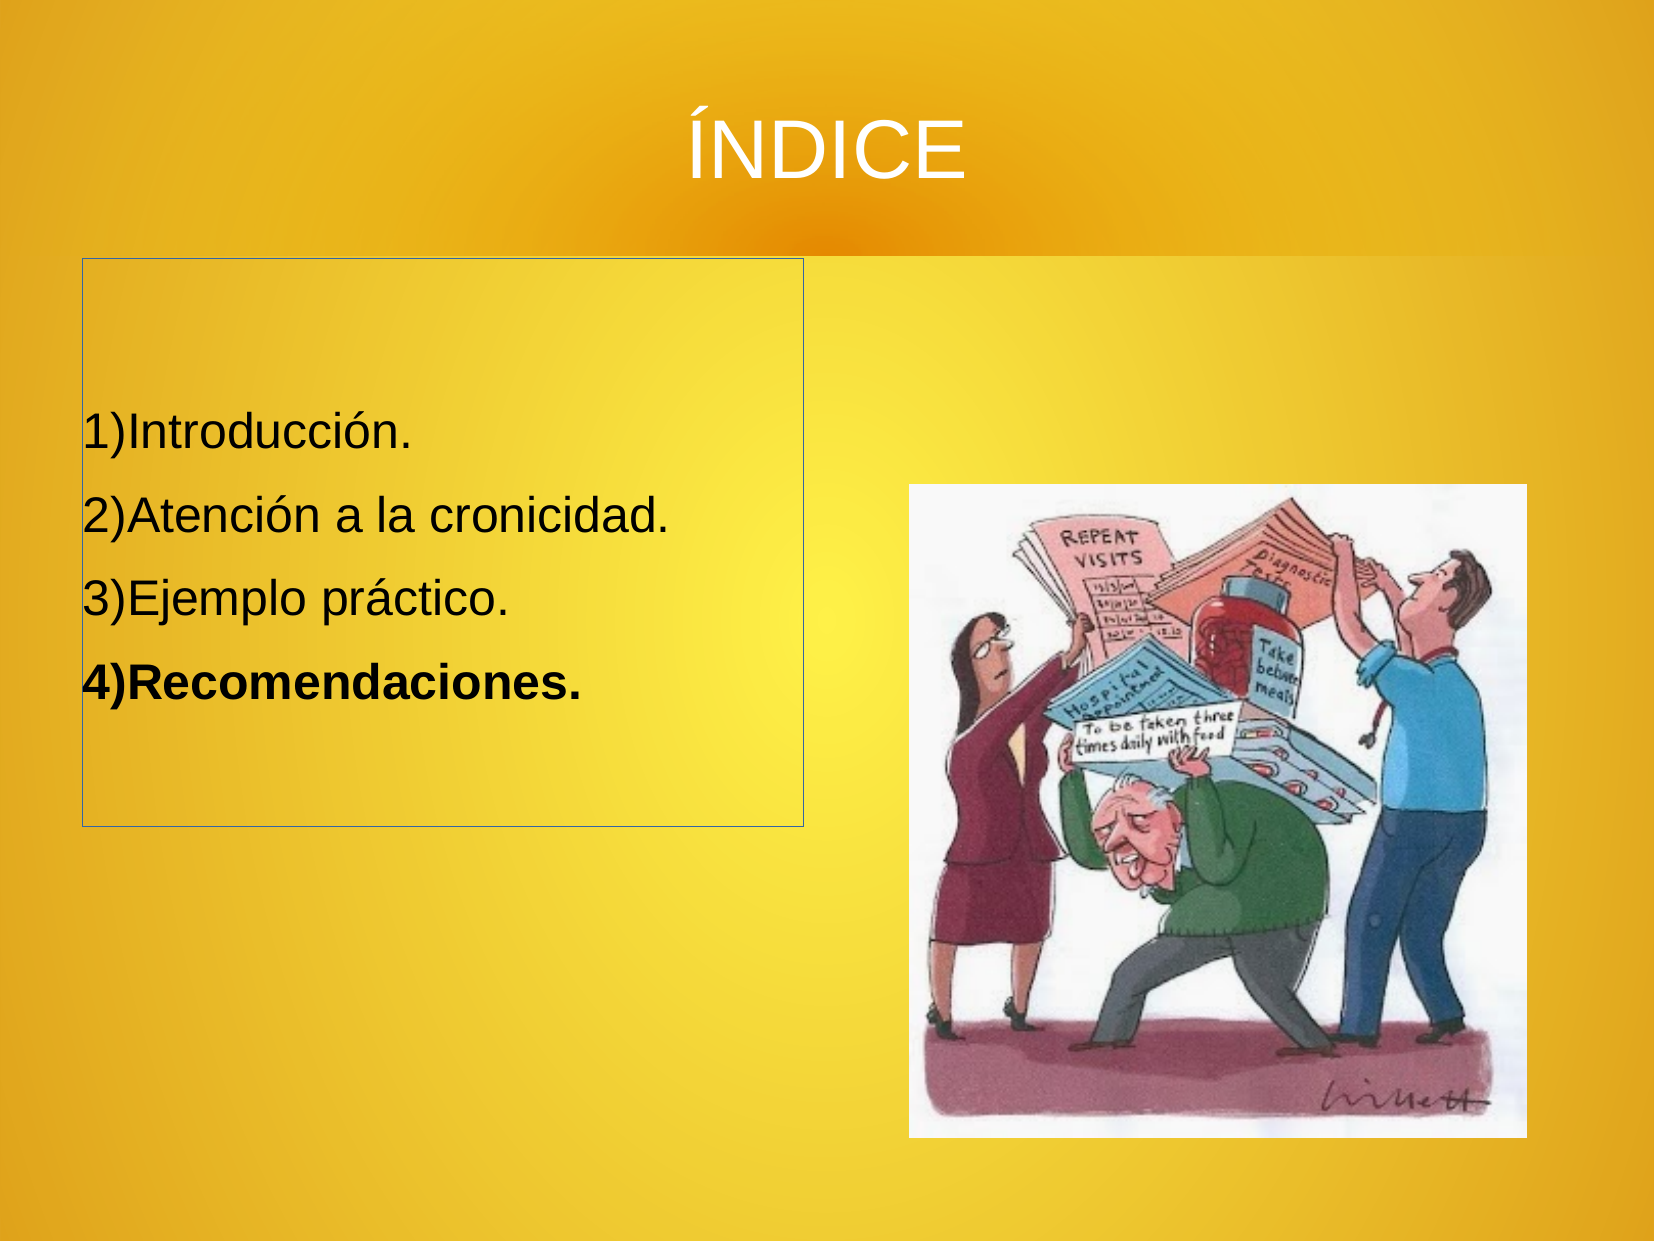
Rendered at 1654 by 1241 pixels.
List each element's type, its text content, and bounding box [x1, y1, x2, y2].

picture [909, 484, 1527, 1138]
title ÍNDICE [82, 47, 1571, 252]
subtitle Introducción. Atención a la cronicidad. Ejemplo práctico. Recomendaciones. [82, 258, 804, 827]
